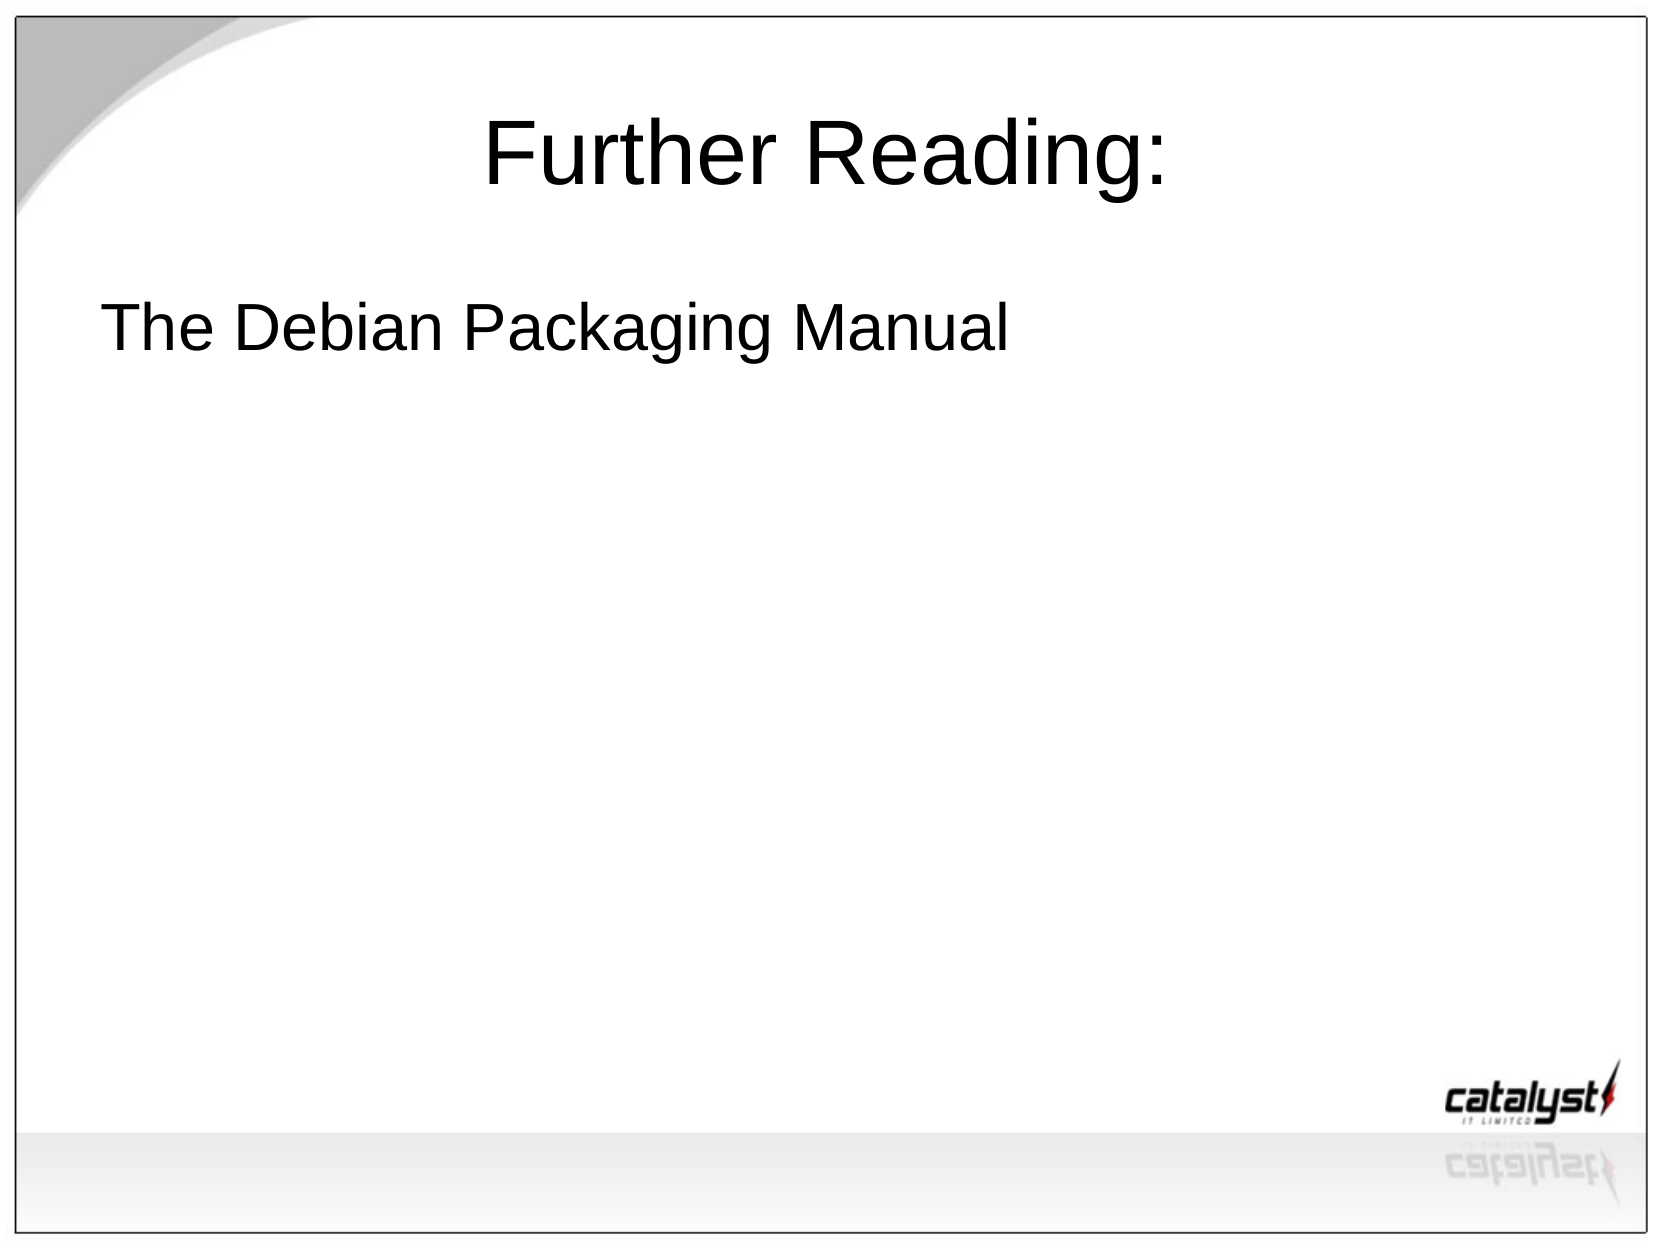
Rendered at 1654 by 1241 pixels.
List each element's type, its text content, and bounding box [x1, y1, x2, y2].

list The Debian Packaging Manual [82, 290, 1571, 1094]
picture [4, 5, 1654, 1241]
title Further Reading: [82, 56, 1571, 250]
